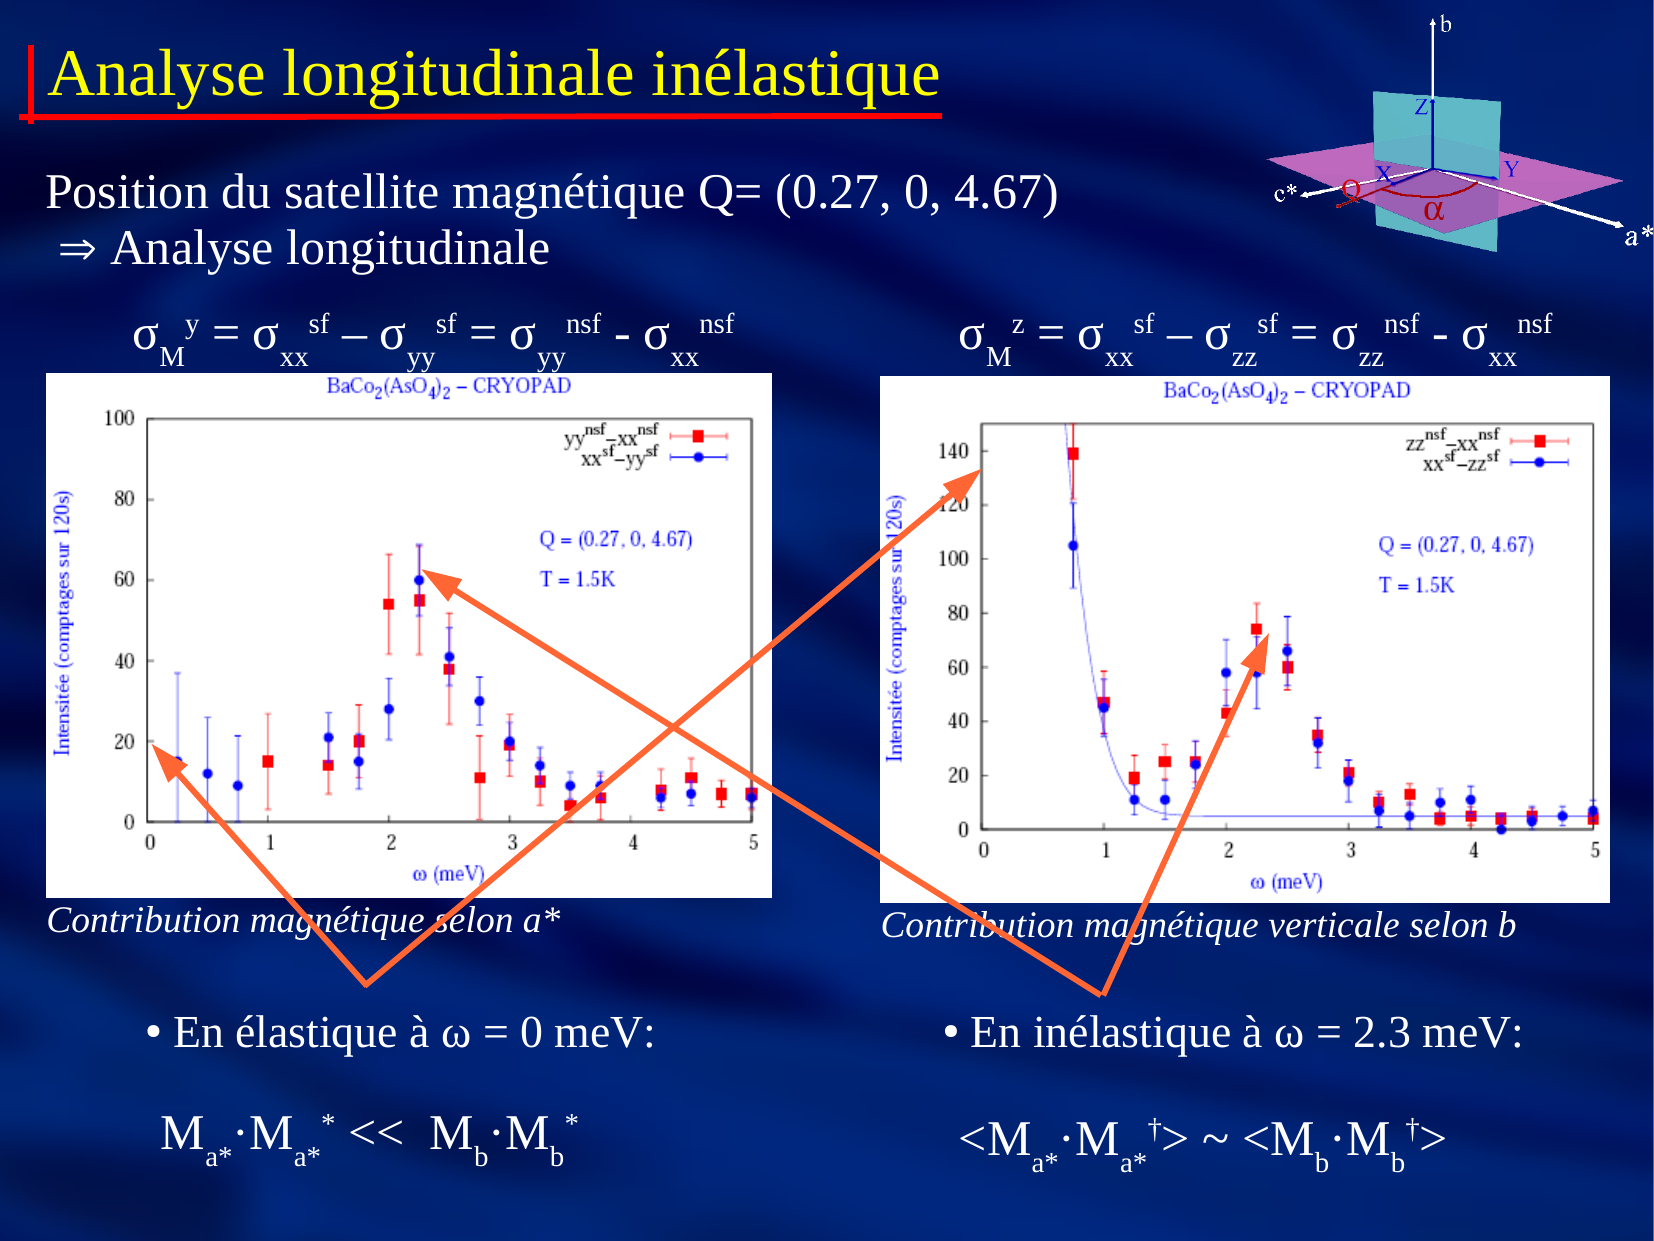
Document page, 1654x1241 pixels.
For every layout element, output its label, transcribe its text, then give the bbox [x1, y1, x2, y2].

picture [0, 0, 1654, 1241]
text_box Contribution magnétique verticale selon b [880, 903, 1014, 946]
text_box σMz = σxxsf – σzzsf = σzznsf - σxxnsf [959, 305, 1553, 373]
text_box Contribution magnétique selon a* [295, 899, 462, 941]
text_box Contribution magnétique selon a* [46, 899, 322, 941]
text_box Position du satellite magnétique Q= (0.27, 0, 4.67)  Analyse longitudinale [45, 164, 1060, 286]
text_box En élastique à ω = 0 meV: [145, 1006, 656, 1058]
text_box Contribution magnétique selon a* [425, 899, 755, 941]
text_box Ma*·Ma** << Mb·Mb* [148, 1105, 584, 1173]
text_box <Ma*·Ma*†> ~ <Mb·Mb†> [946, 1110, 1453, 1179]
text_box σMy = σxxsf – σyysf = σyynsf - σxxnsf [132, 305, 734, 373]
text_box Contribution magnétique verticale selon b [1130, 903, 1518, 946]
text_box En inélastique à ω = 2.3 meV: [942, 1006, 1524, 1058]
text_box Contribution magnétique verticale selon b [961, 903, 1141, 946]
text_box Analyse longitudinale inélastique [47, 35, 1231, 110]
